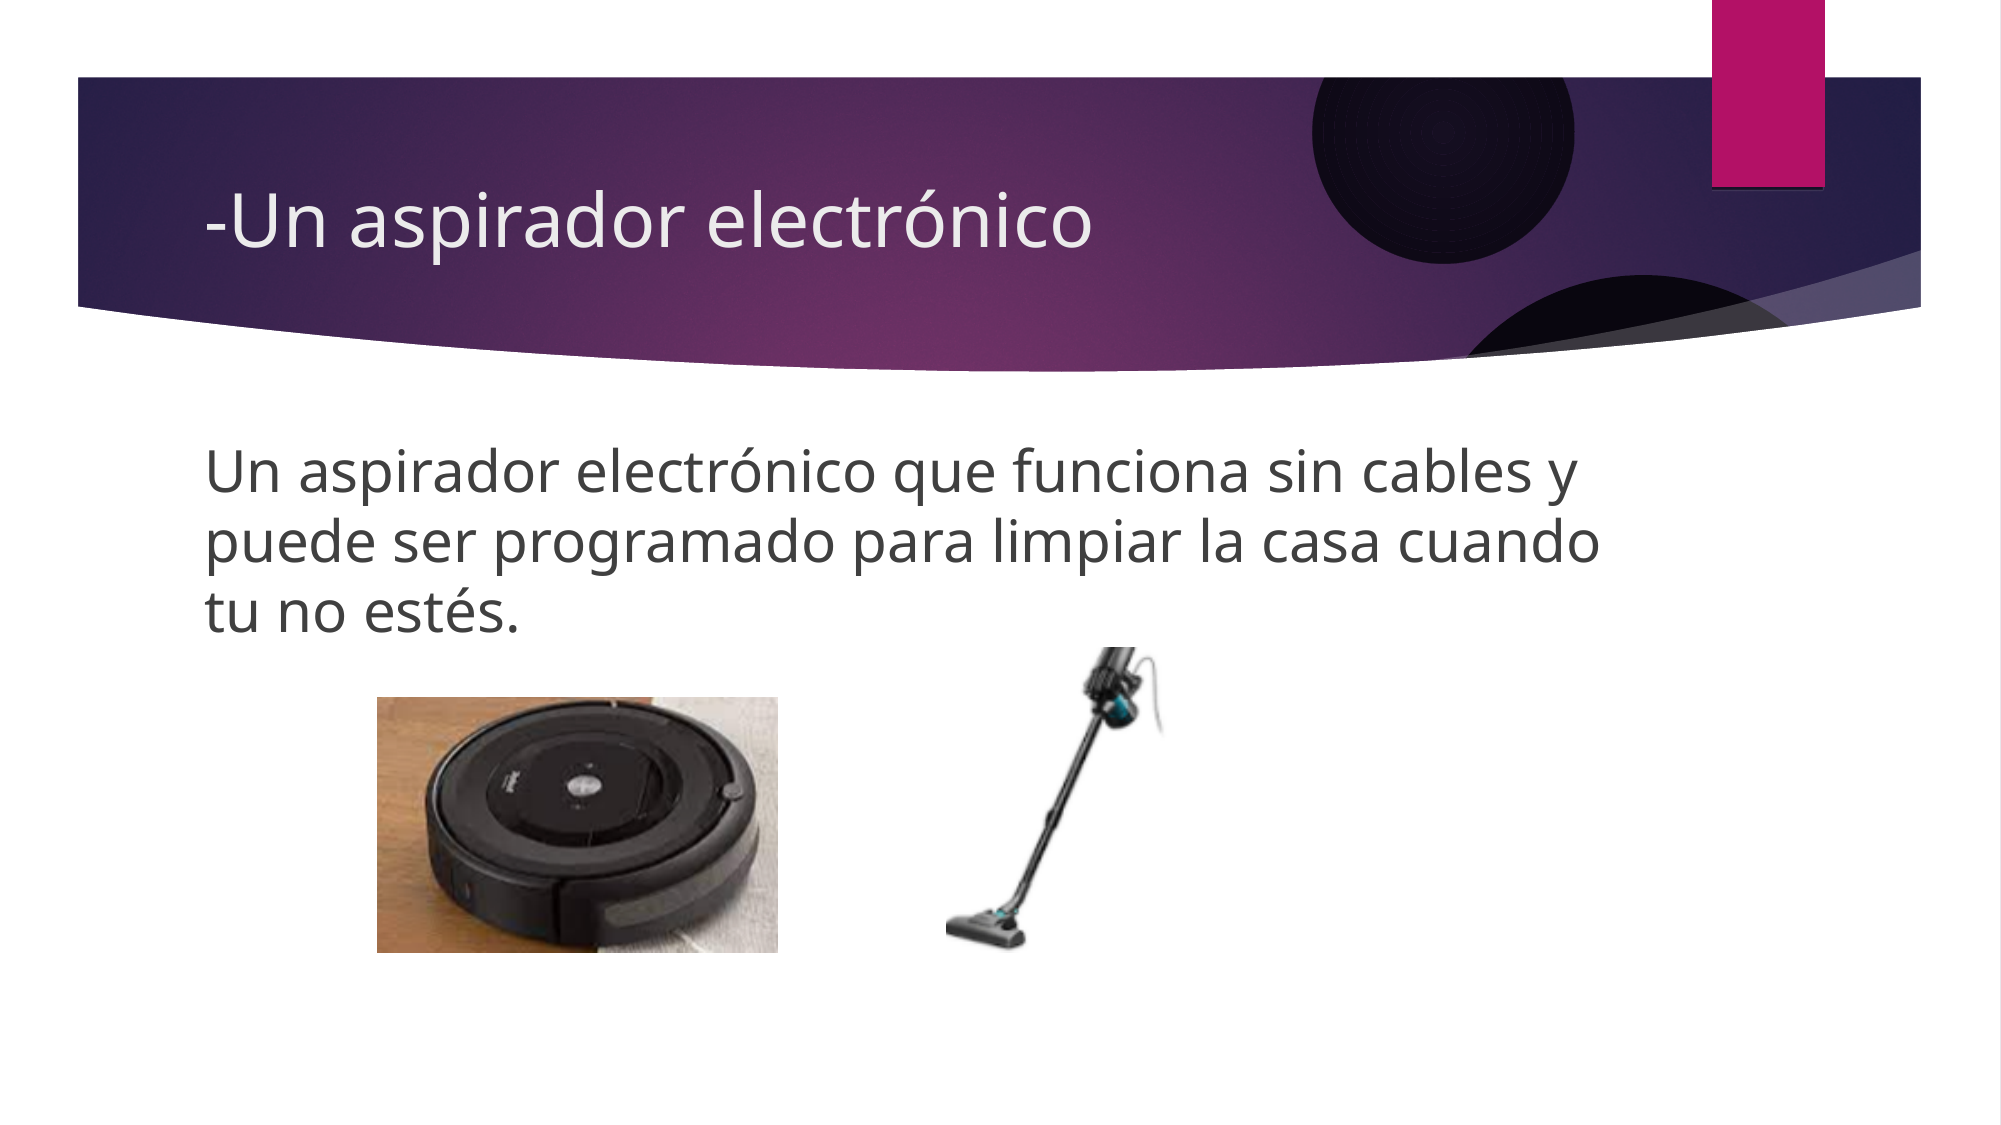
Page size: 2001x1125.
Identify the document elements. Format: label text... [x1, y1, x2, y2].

picture [377, 697, 778, 953]
title -Un aspirador electrónico [189, 159, 1627, 276]
picture [946, 647, 1182, 953]
list Un aspirador electrónico que funciona sin cables y puede ser programado para limpiar la casa cuando tu no estés. [189, 427, 1638, 988]
